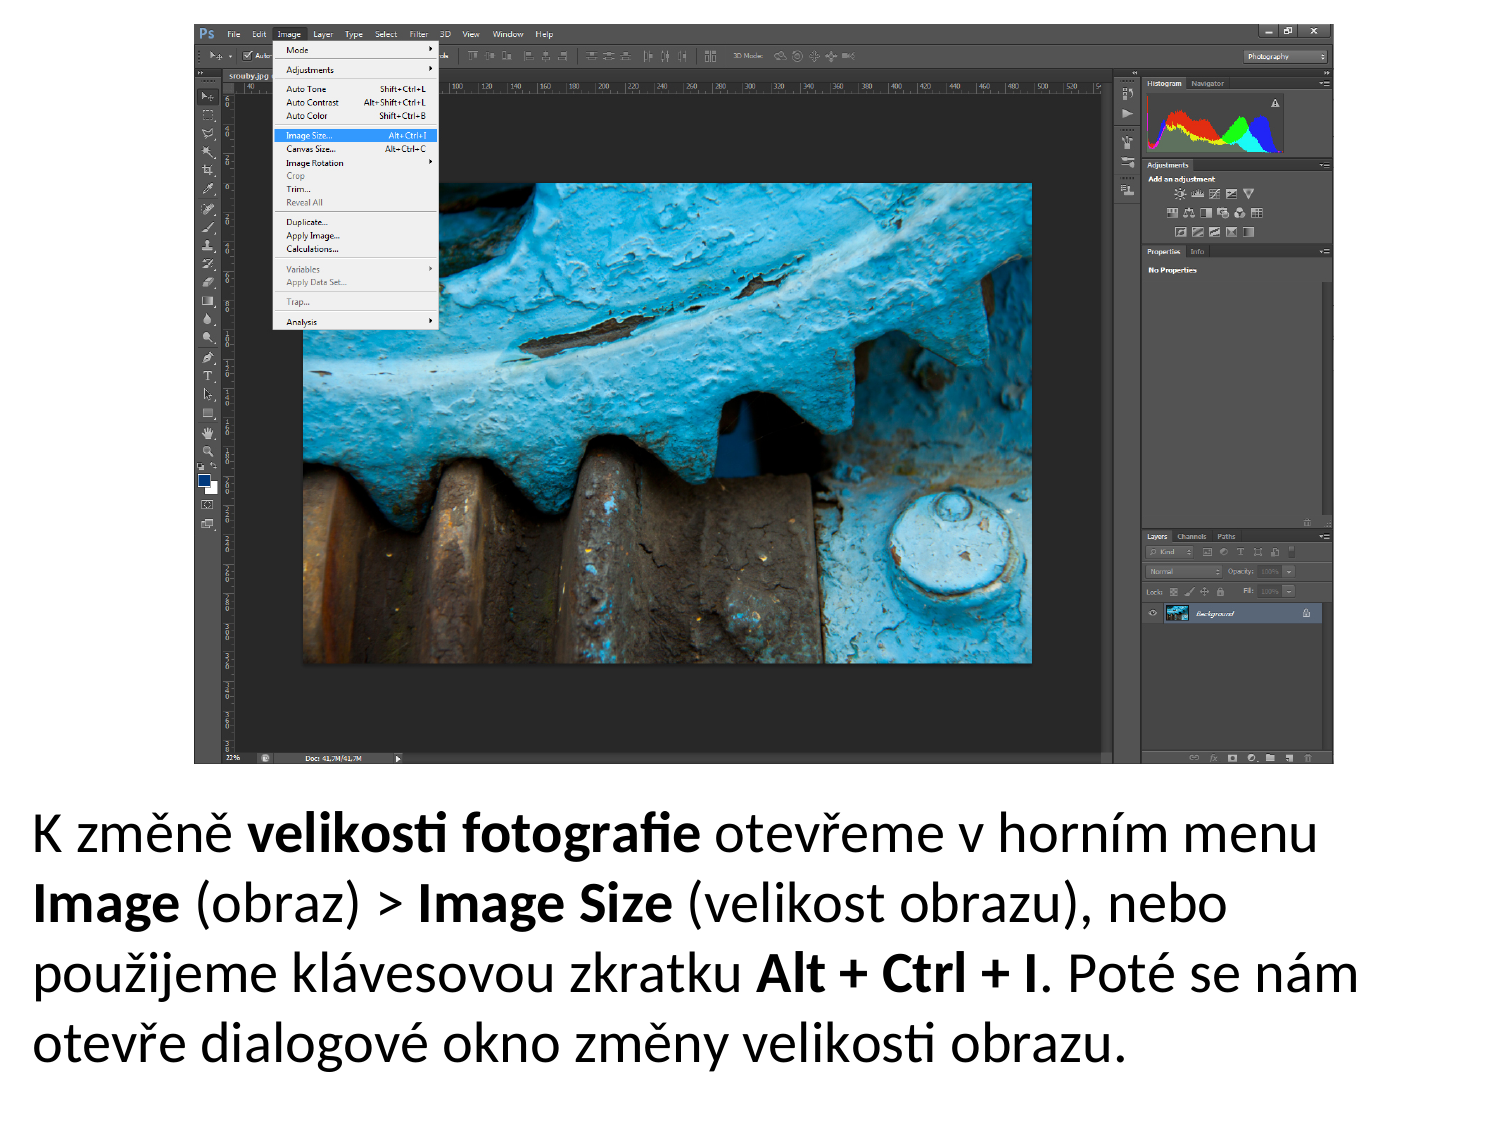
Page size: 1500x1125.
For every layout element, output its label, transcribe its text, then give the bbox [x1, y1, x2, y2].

text_box K změně velikosti fotografie otevřeme v horním menu Image (obraz) > Image Size (velikost obrazu), nebo použijeme klávesovou zkratku Alt + Ctrl + I. Poté se nám otevře dialogové okno změny velikosti obrazu. [17, 786, 1471, 1083]
picture [194, 24, 1334, 764]
